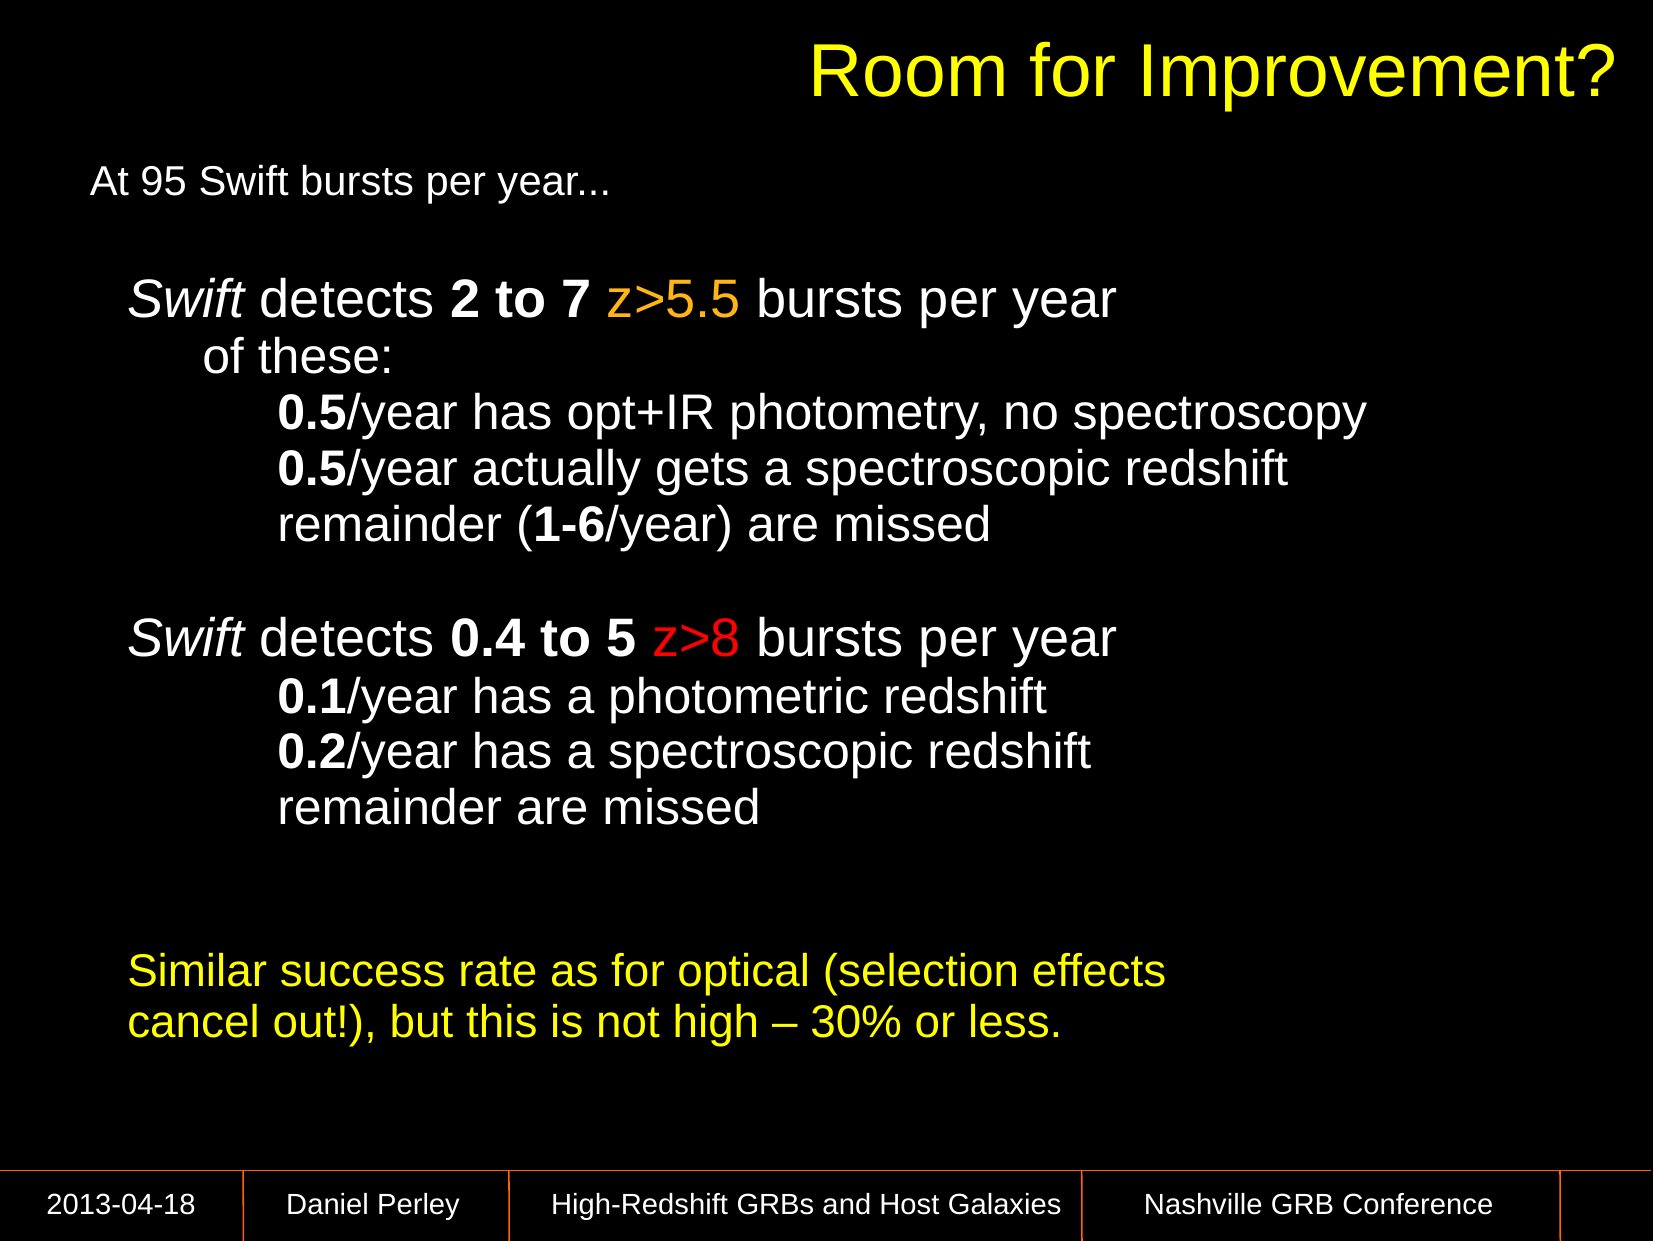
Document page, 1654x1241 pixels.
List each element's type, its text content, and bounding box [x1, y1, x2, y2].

text_box Similar success rate as for optical (selection effects cancel out!), but this is not high – 30% or less. [112, 937, 1276, 1055]
title Room for Improvement? [262, 27, 1618, 114]
text_box At 95 Swift bursts per year... [75, 150, 1051, 212]
text_box Swift detects 2 to 7 z>5.5 bursts per year of these: 0.5/year has opt+IR photometry, no spectroscopy 0.5/year actually gets a spectroscopic redshift remainder (1-6/year) are missed Swift detects 0.4 to 5 z>8 bursts per year 0.1/year has a photometric redshift 0.2/year has a spectroscopic redshift remainder are missed [112, 260, 1613, 983]
